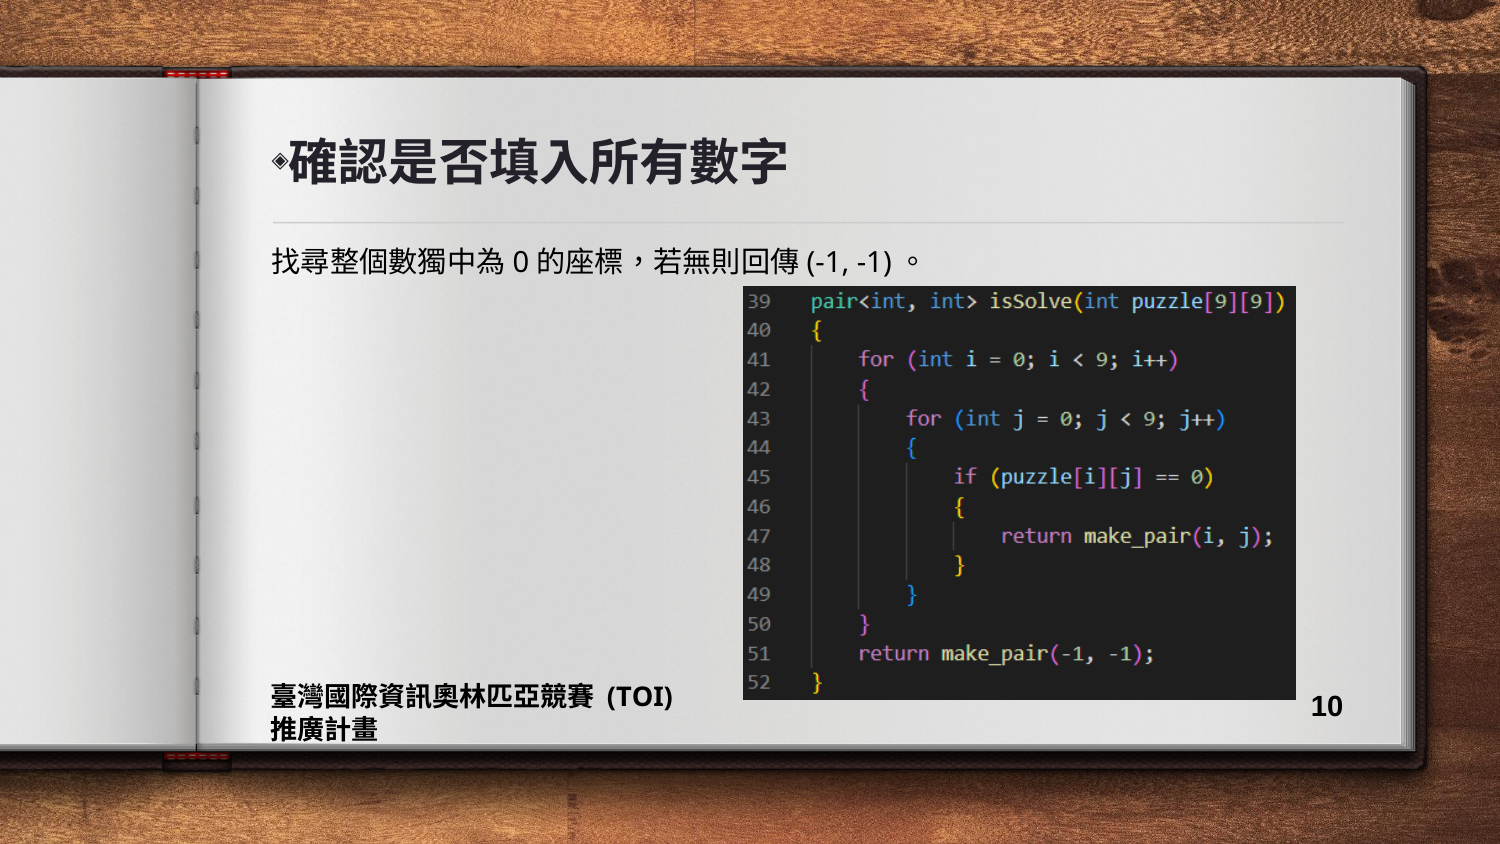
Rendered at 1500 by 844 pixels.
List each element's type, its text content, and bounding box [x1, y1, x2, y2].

picture [743, 286, 1296, 700]
text_box 確認是否填入所有數字 [256, 115, 1198, 205]
text_box 10 [1295, 672, 1386, 737]
text_box 找尋整個數獨中為0的座標，若無則回傳(-1, -1)。 [256, 235, 927, 287]
